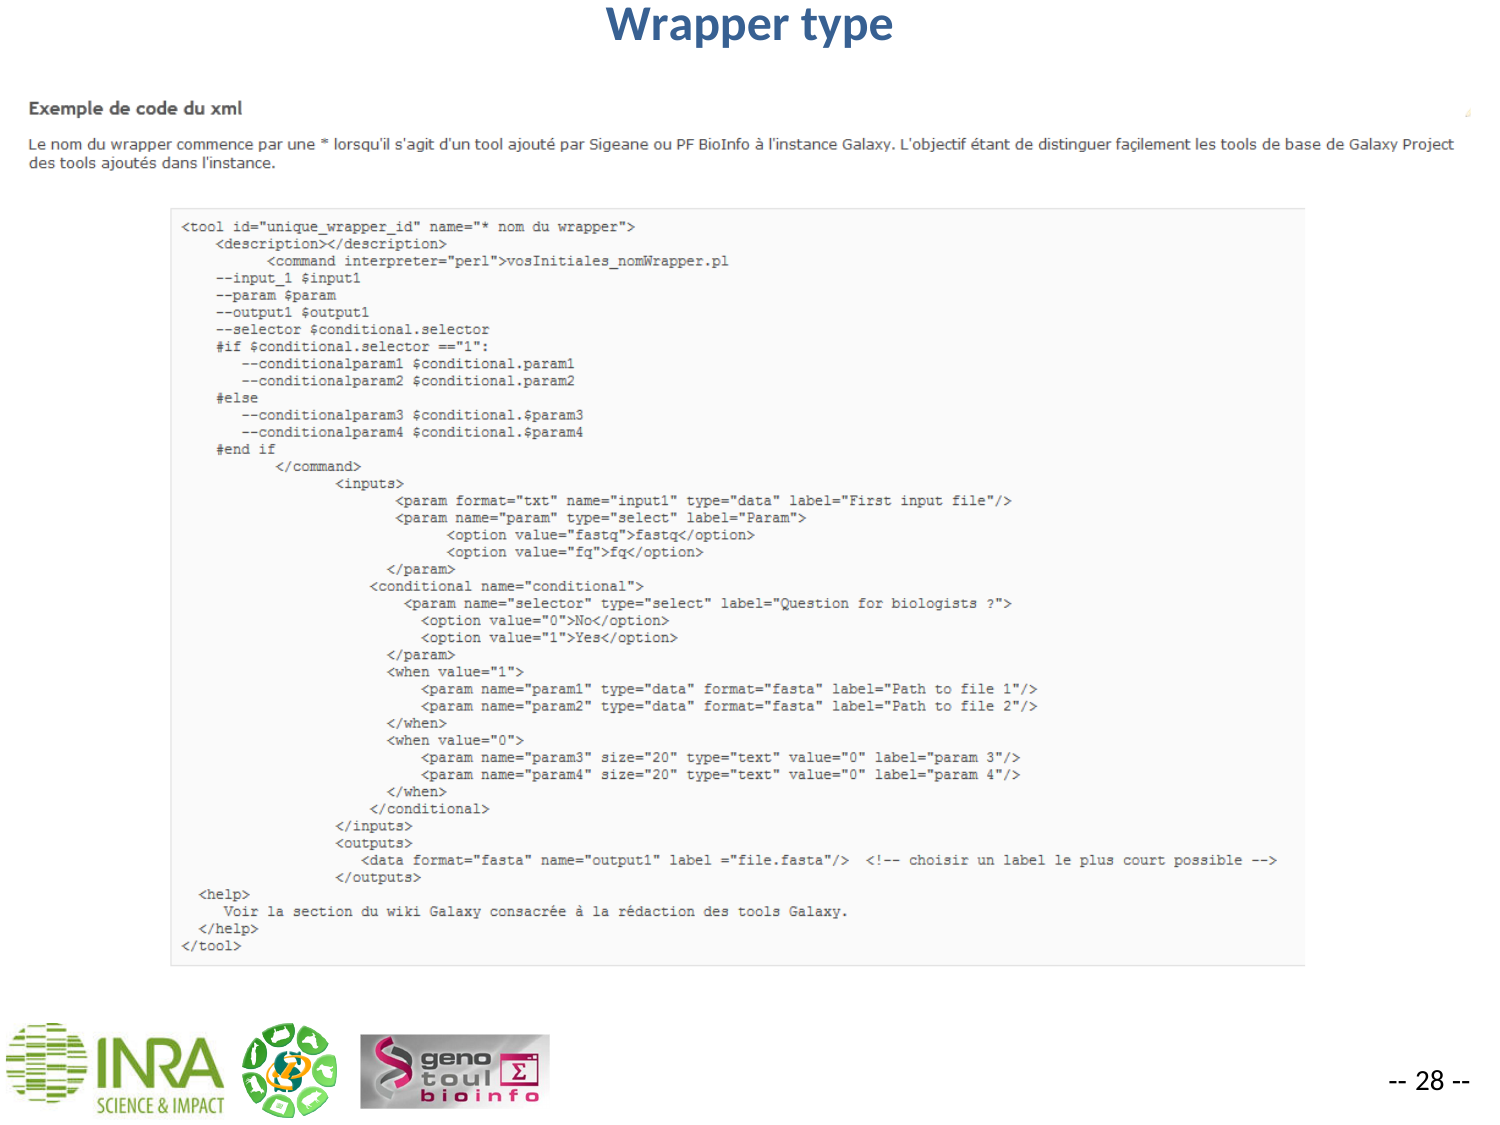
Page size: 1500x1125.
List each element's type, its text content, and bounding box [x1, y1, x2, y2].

picture [360, 1034, 550, 1109]
picture [159, 196, 1306, 980]
picture [5, 1023, 225, 1125]
text_box Wrapper type [0, 0, 1500, 73]
picture [17, 84, 1471, 185]
picture [242, 1023, 337, 1118]
